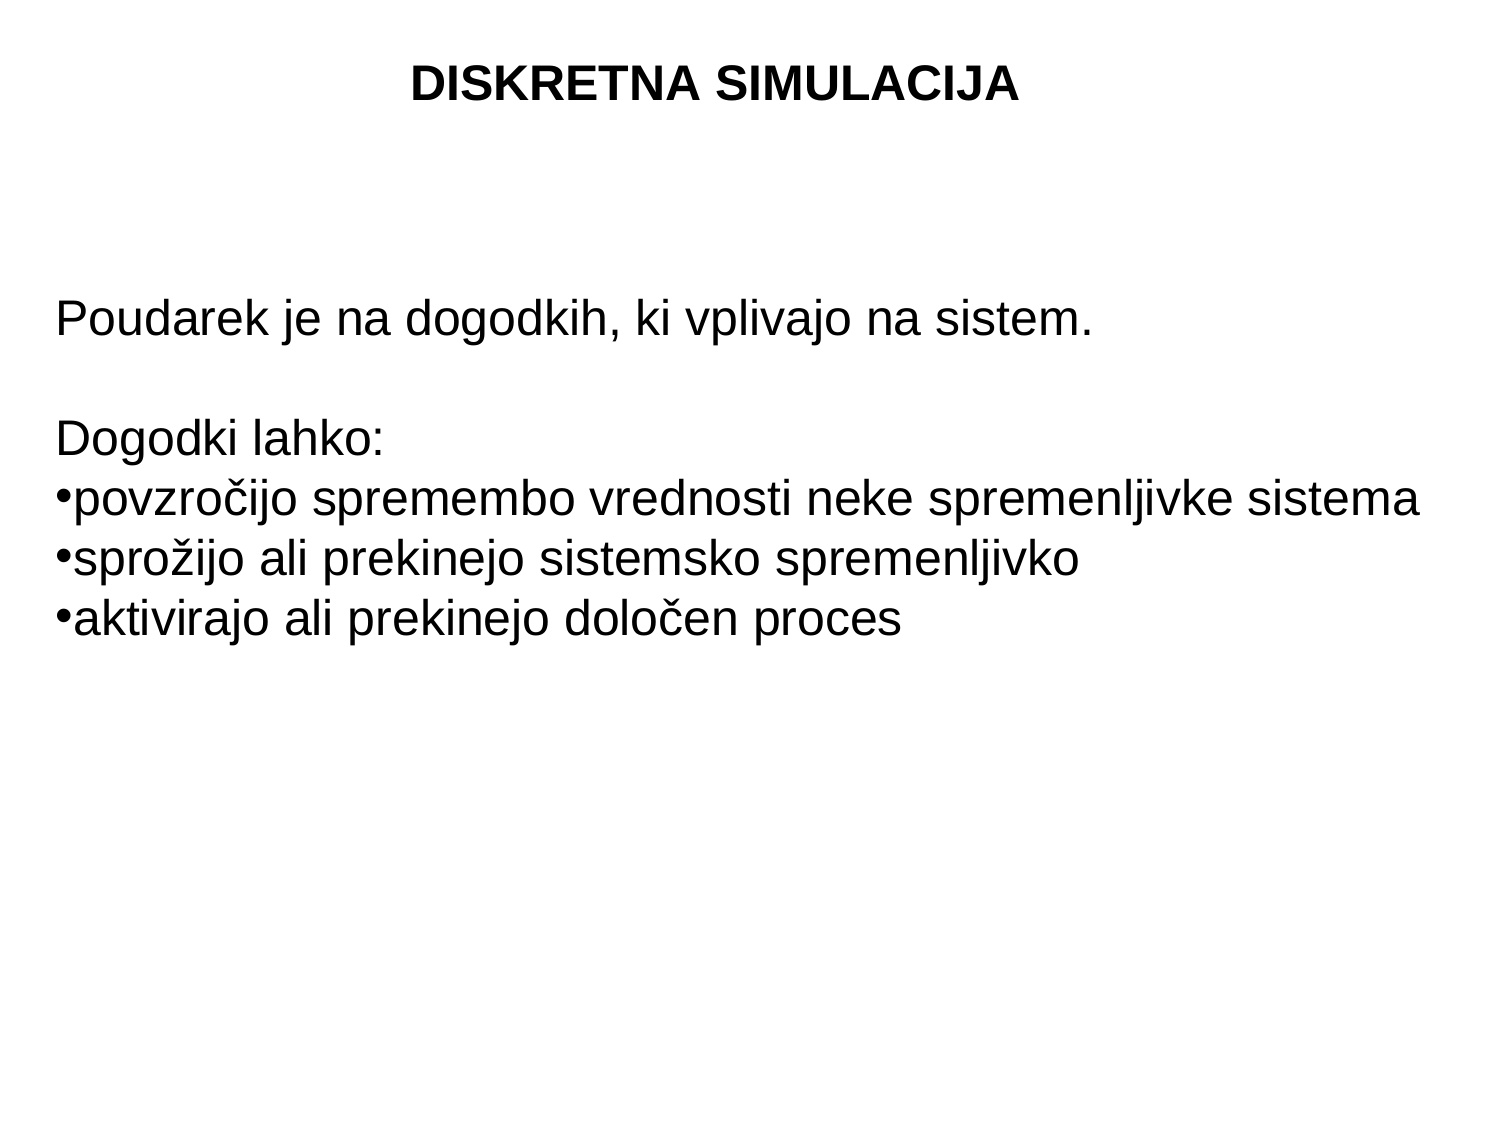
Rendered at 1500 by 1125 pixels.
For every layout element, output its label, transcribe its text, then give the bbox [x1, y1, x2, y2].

text_box DISKRETNA SIMULACIJA [395, 42, 1353, 119]
text_box Poudarek je na dogodkih, ki vplivajo na sistem. Dogodki lahko: povzročijo spremembo vrednosti neke spremenljivke sistema sprožijo ali prekinejo sistemsko spremenljivko aktivirajo ali prekinejo določen proces [41, 277, 1457, 654]
